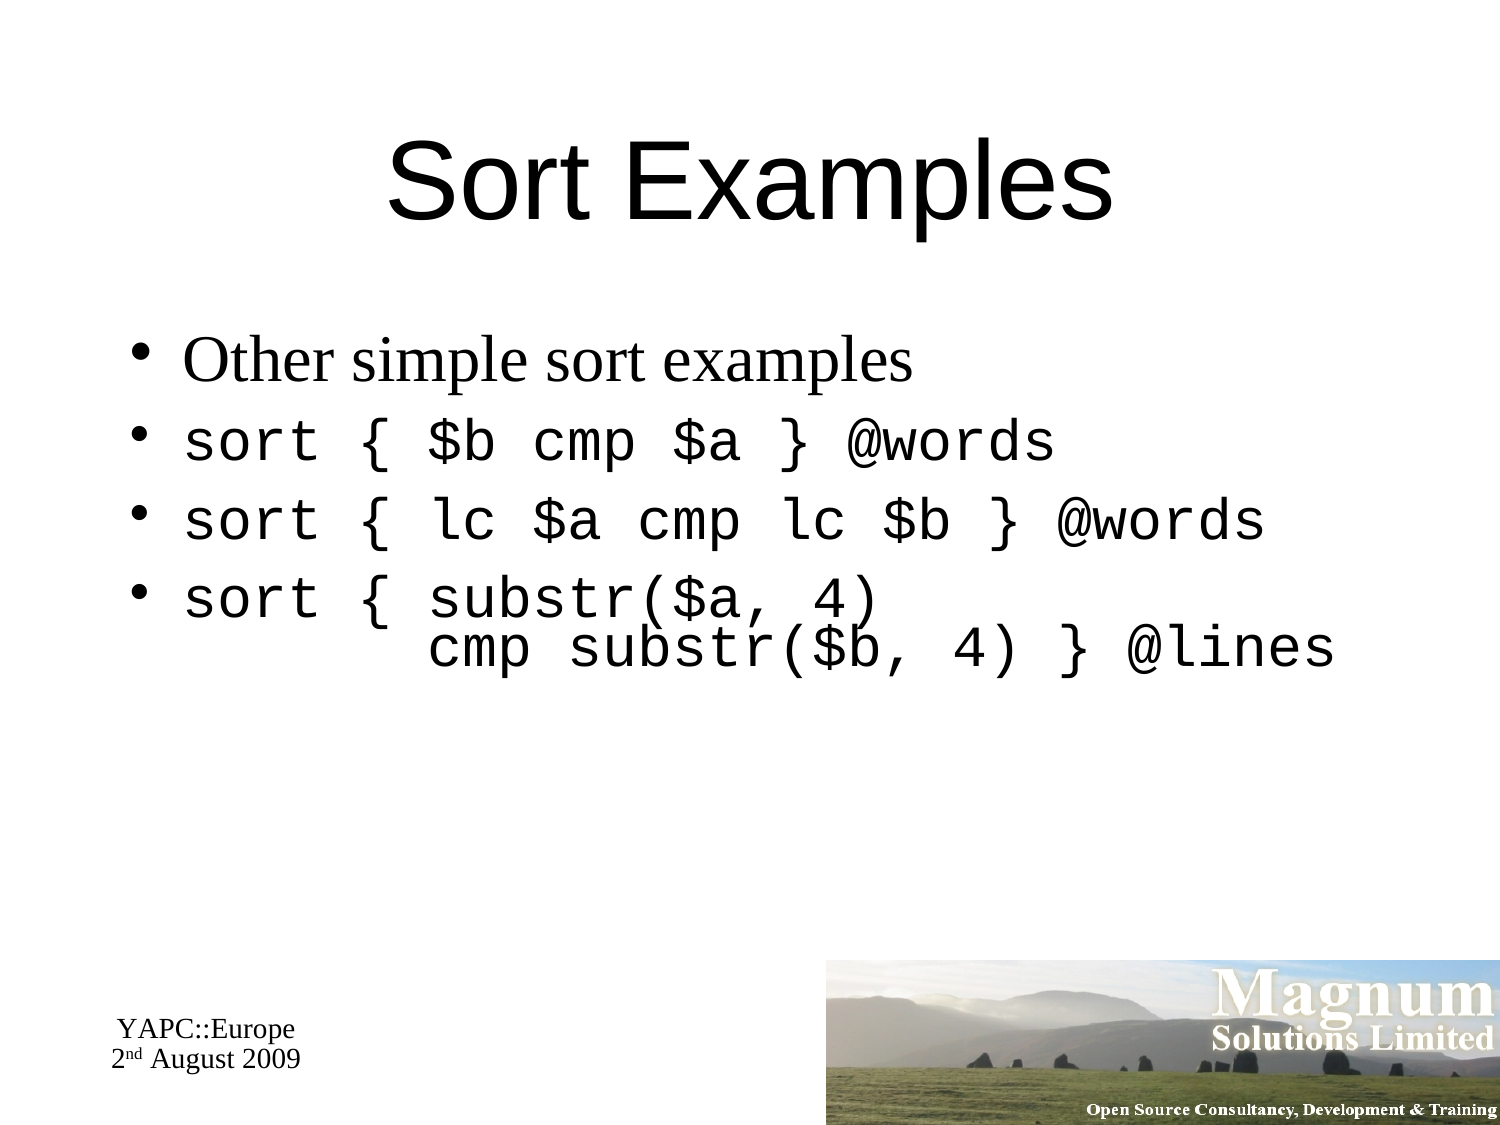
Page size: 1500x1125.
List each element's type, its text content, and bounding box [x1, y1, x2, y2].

picture [826, 960, 1500, 1125]
list Other simple sort examples sort { $b cmp $a } @words sort { lc $a cmp lc $b } @words sort { substr($a, 4) cmp substr($b, 4) } @lines [112, 337, 1388, 696]
title Sort Examples [112, 62, 1388, 250]
